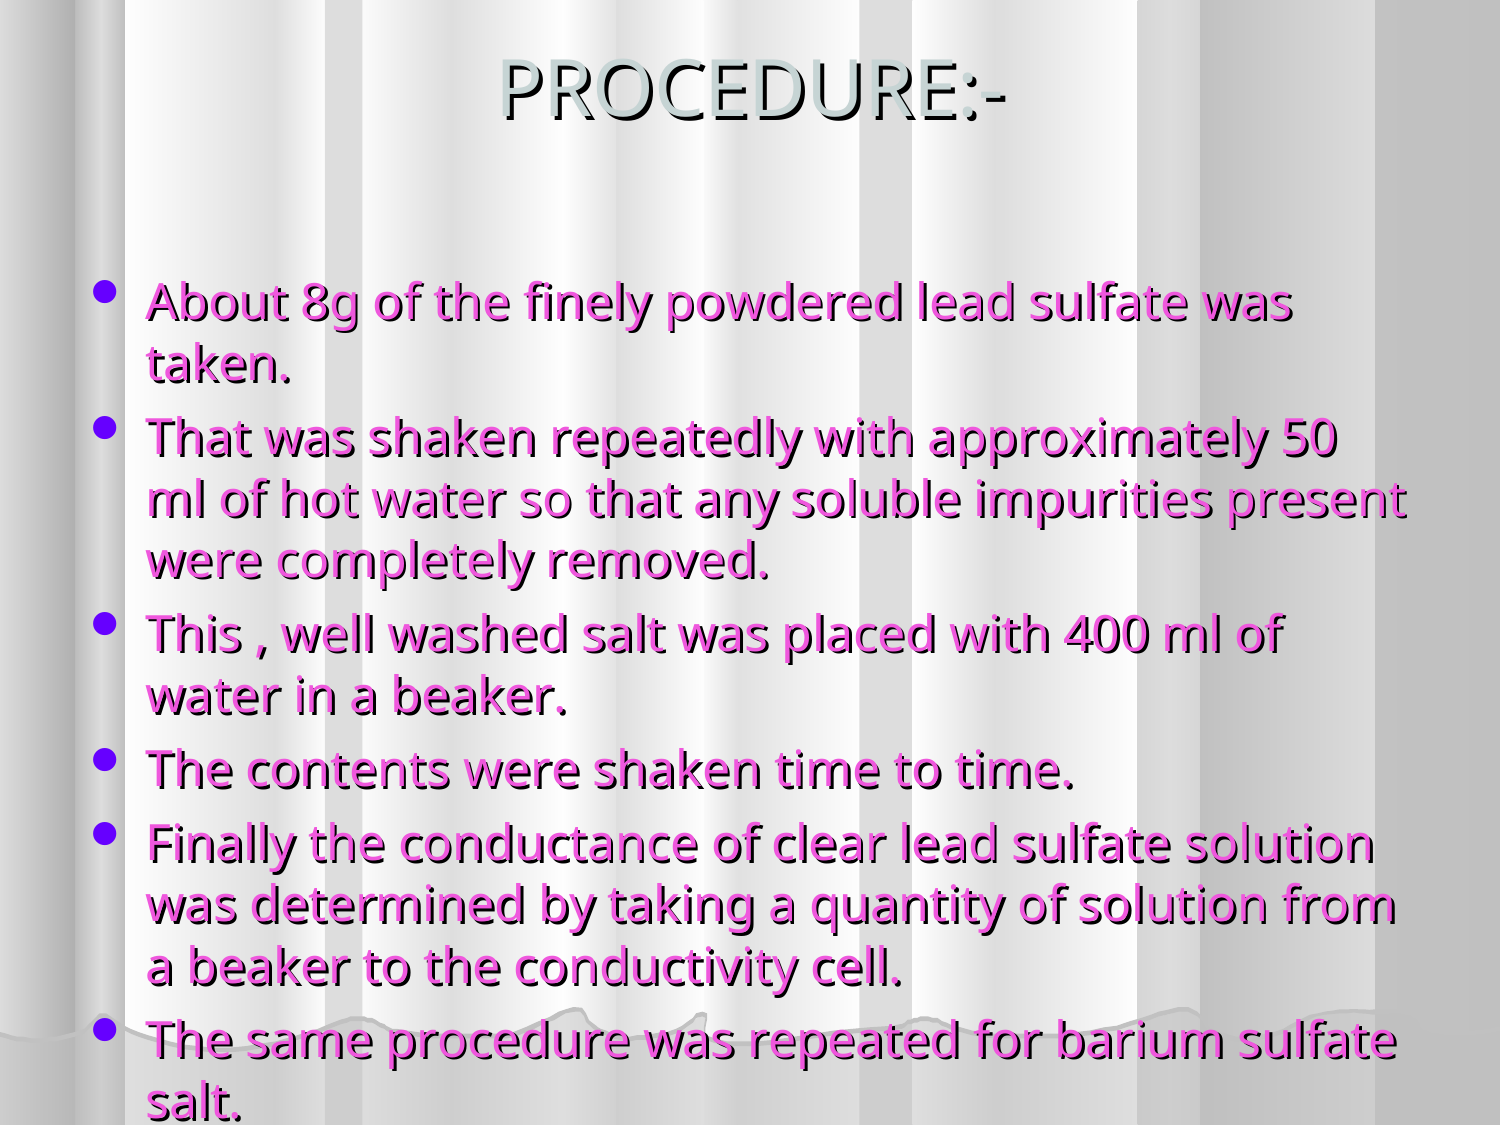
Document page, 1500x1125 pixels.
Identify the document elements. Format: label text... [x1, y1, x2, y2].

title PROCEDURE:- [75, 36, 1426, 243]
list About 8g of the finely powdered lead sulfate was taken. That was shaken repeatedly with approximately 50 ml of hot water so that any soluble impurities present were completely removed. This , well washed salt was placed with 400 ml of water in a beaker. The contents were shaken time to time. Finally the conductance of clear lead sulfate solution was determined by taking a quantity of solution from a beaker to the conductivity cell. The same procedure was repeated for barium sulfate salt. [75, 262, 1426, 1109]
